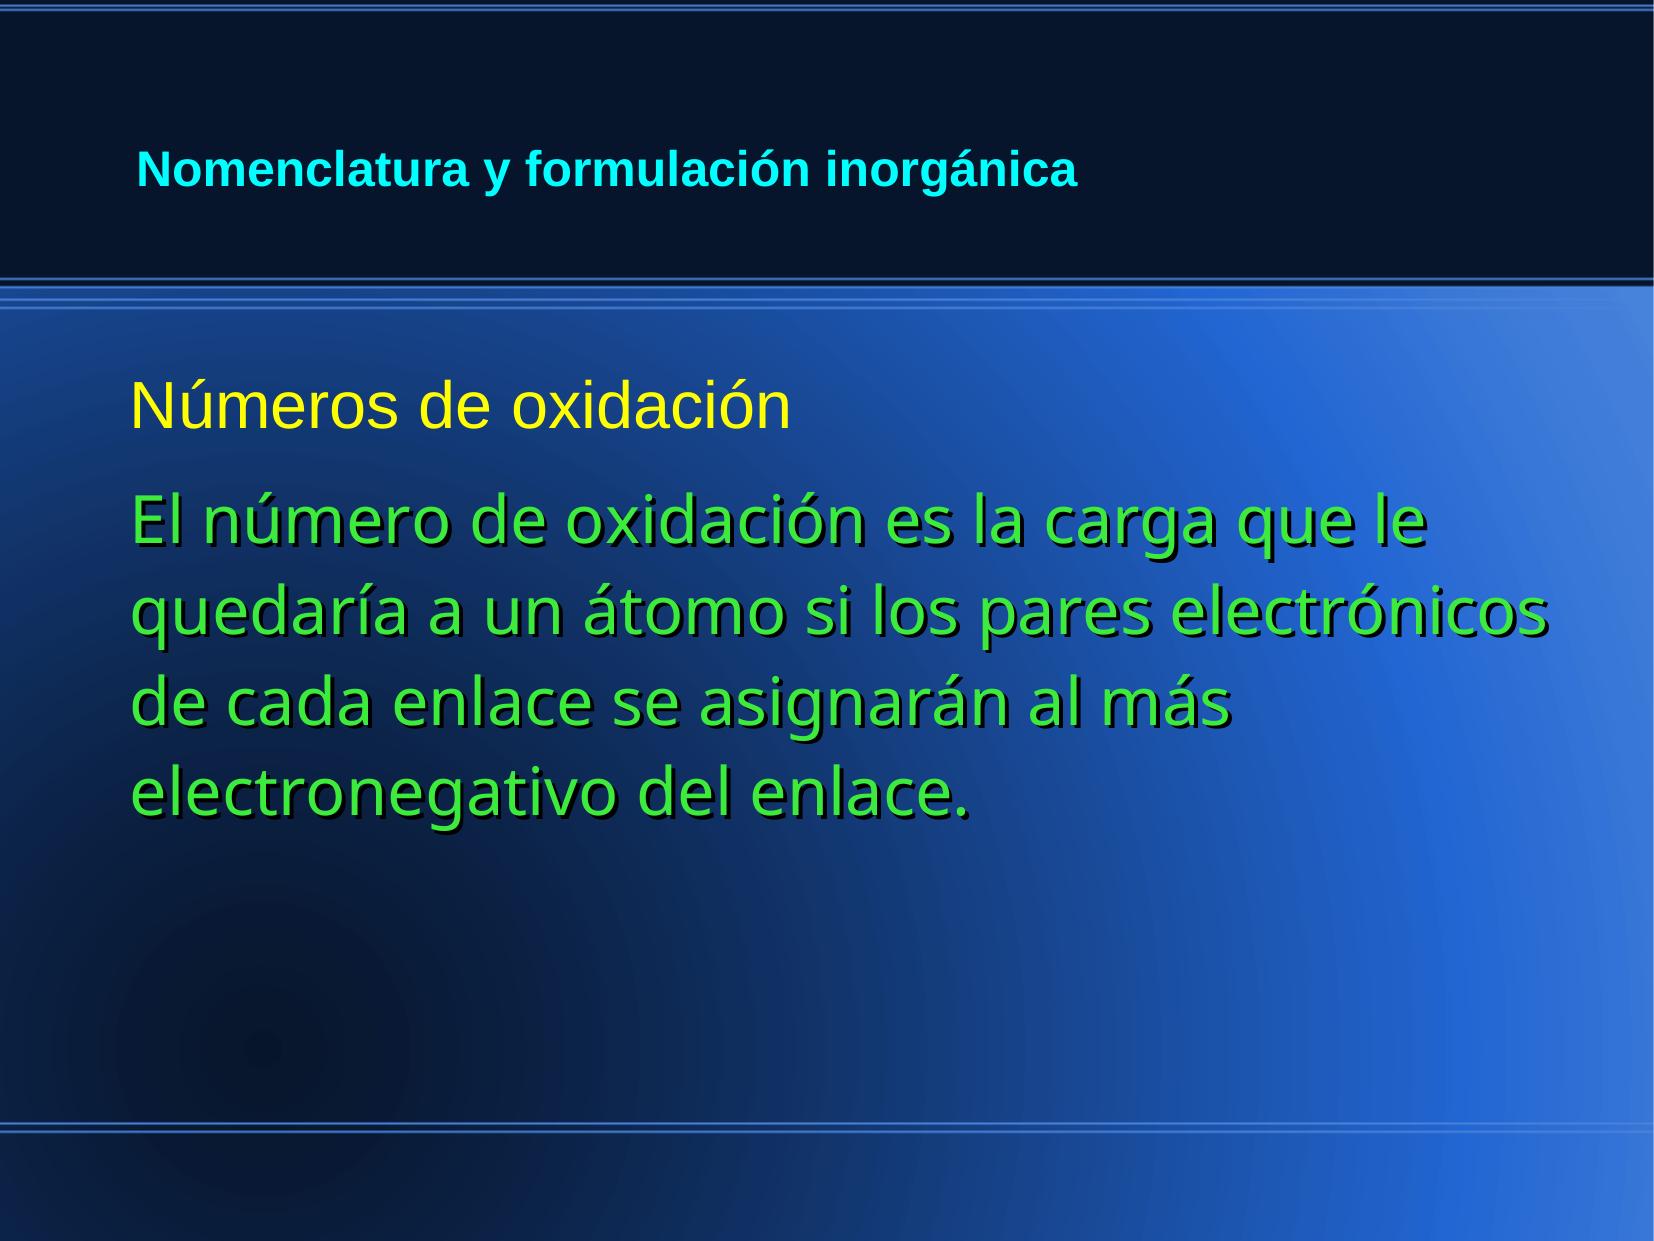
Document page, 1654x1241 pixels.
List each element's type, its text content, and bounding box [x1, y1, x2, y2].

text_box El número de oxidación es la carga que le quedaría a un átomo si los pares electrónicos de cada enlace se asignarán al más electronegativo del enlace. [59, 472, 1595, 828]
picture [0, 0, 1654, 1241]
list Números de oxidación [59, 368, 857, 443]
title Nomenclatura y formulación inorgánica [32, 118, 1182, 220]
